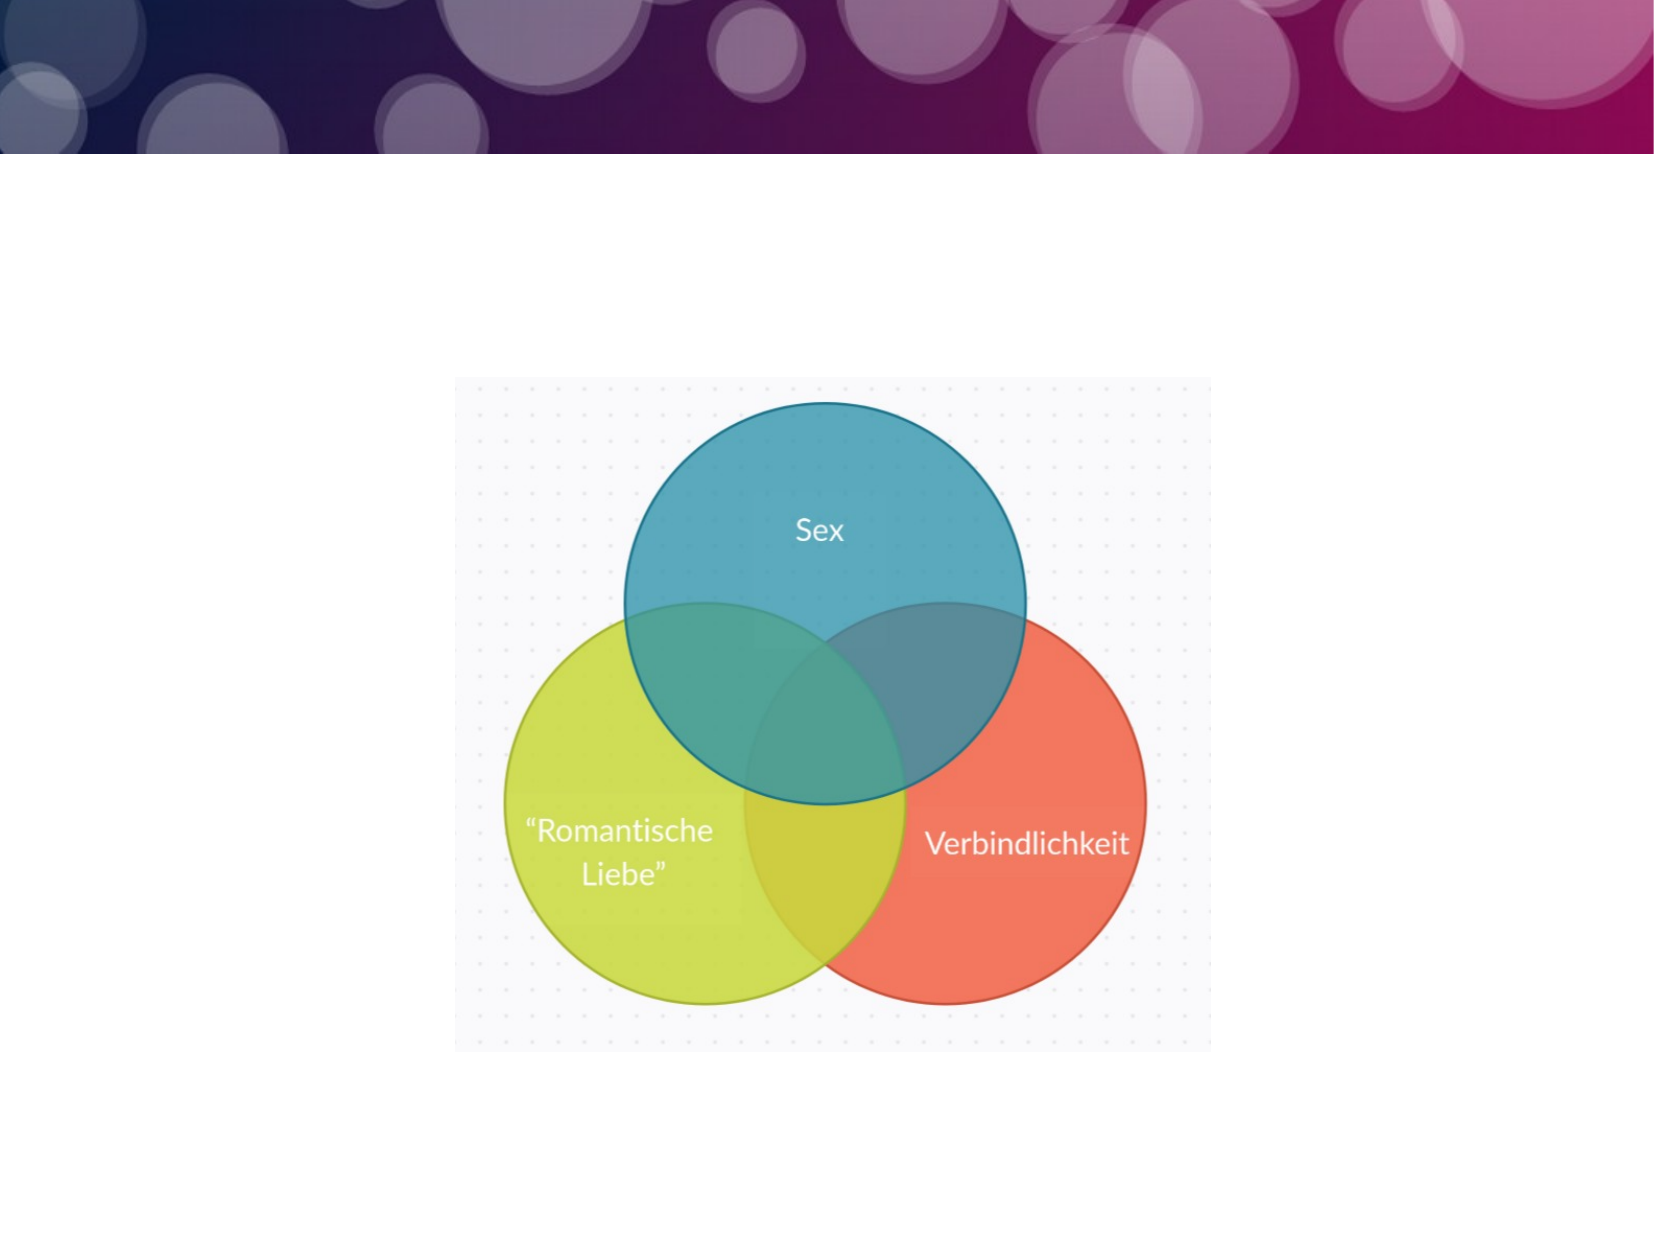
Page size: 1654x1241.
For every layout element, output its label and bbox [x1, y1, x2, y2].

picture [0, 0, 1654, 154]
picture [455, 377, 1211, 1052]
